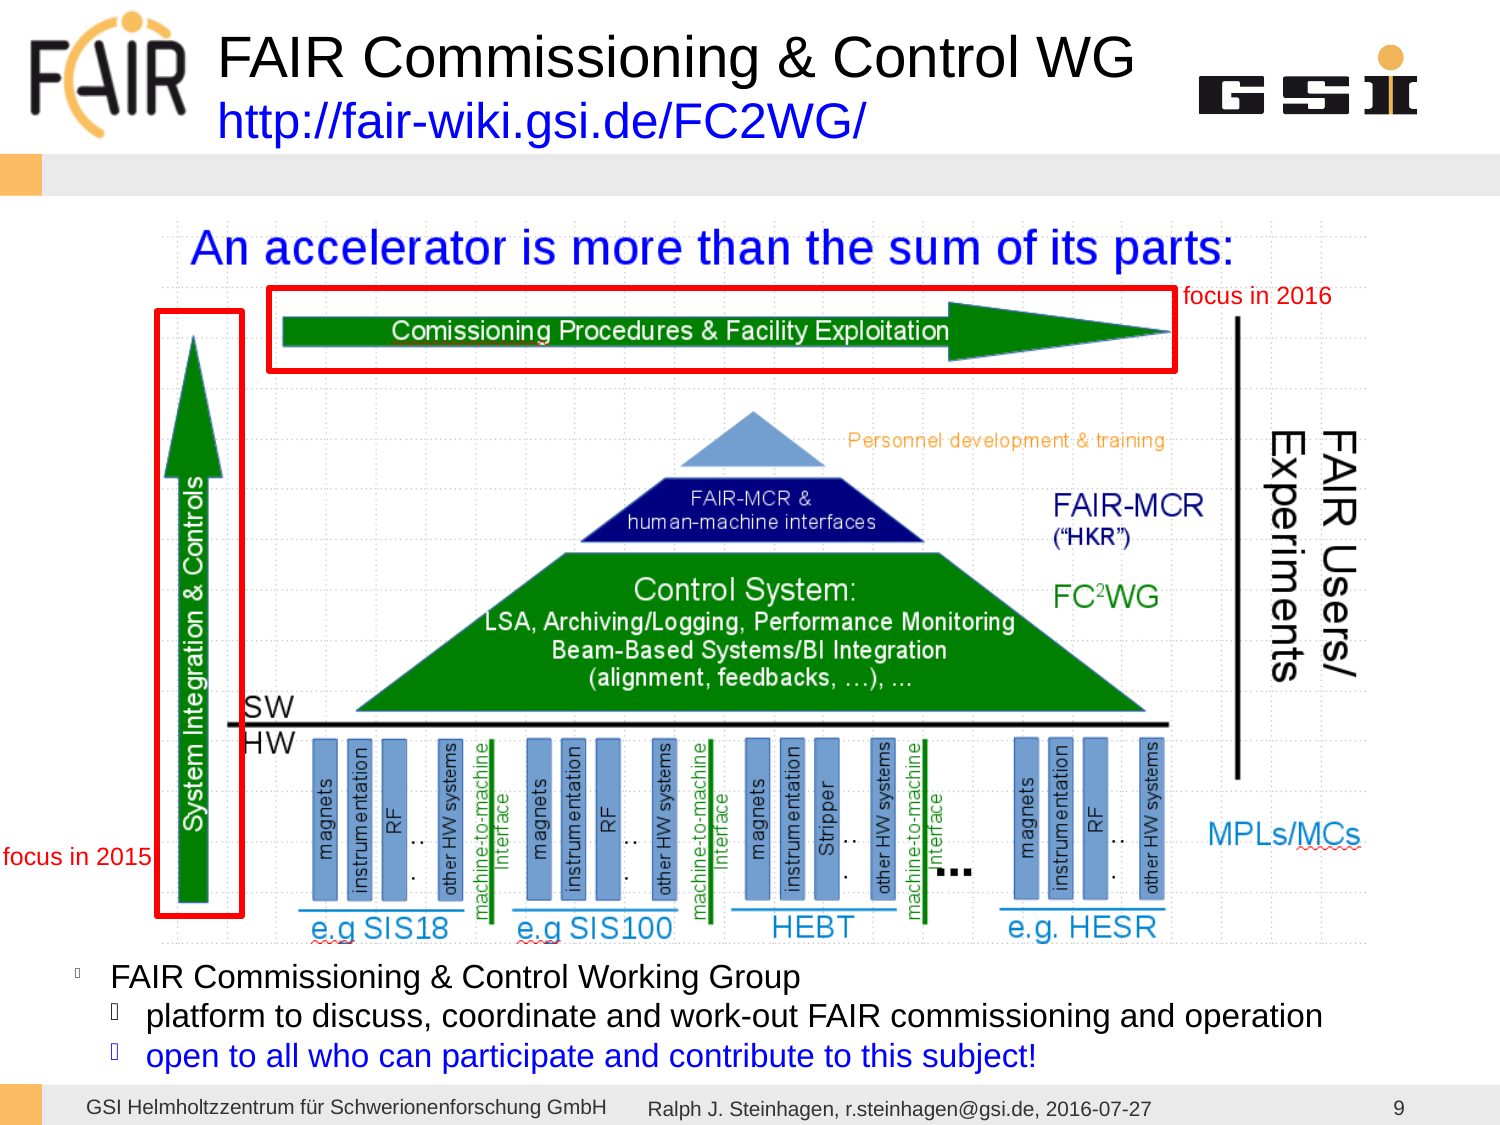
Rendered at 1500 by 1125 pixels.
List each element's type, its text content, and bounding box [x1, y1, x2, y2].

text_box focus in 2015 [0, 833, 222, 917]
text_box focus in 2016 [1168, 271, 1386, 322]
picture [30, 9, 187, 141]
picture [272, 291, 1172, 368]
text_box FAIR Commissioning & Control WG http://fair-wiki.gsi.de/FC2WG/ [217, 14, 1211, 154]
text_box FAIR Commissioning & Control Working Group platform to discuss, coordinate and work-out FAIR commissioning and operation open to all who can participate and contribute to this subject! [74, 954, 1425, 1085]
picture [160, 219, 1366, 944]
picture [160, 314, 239, 913]
picture [1211, 42, 1419, 117]
